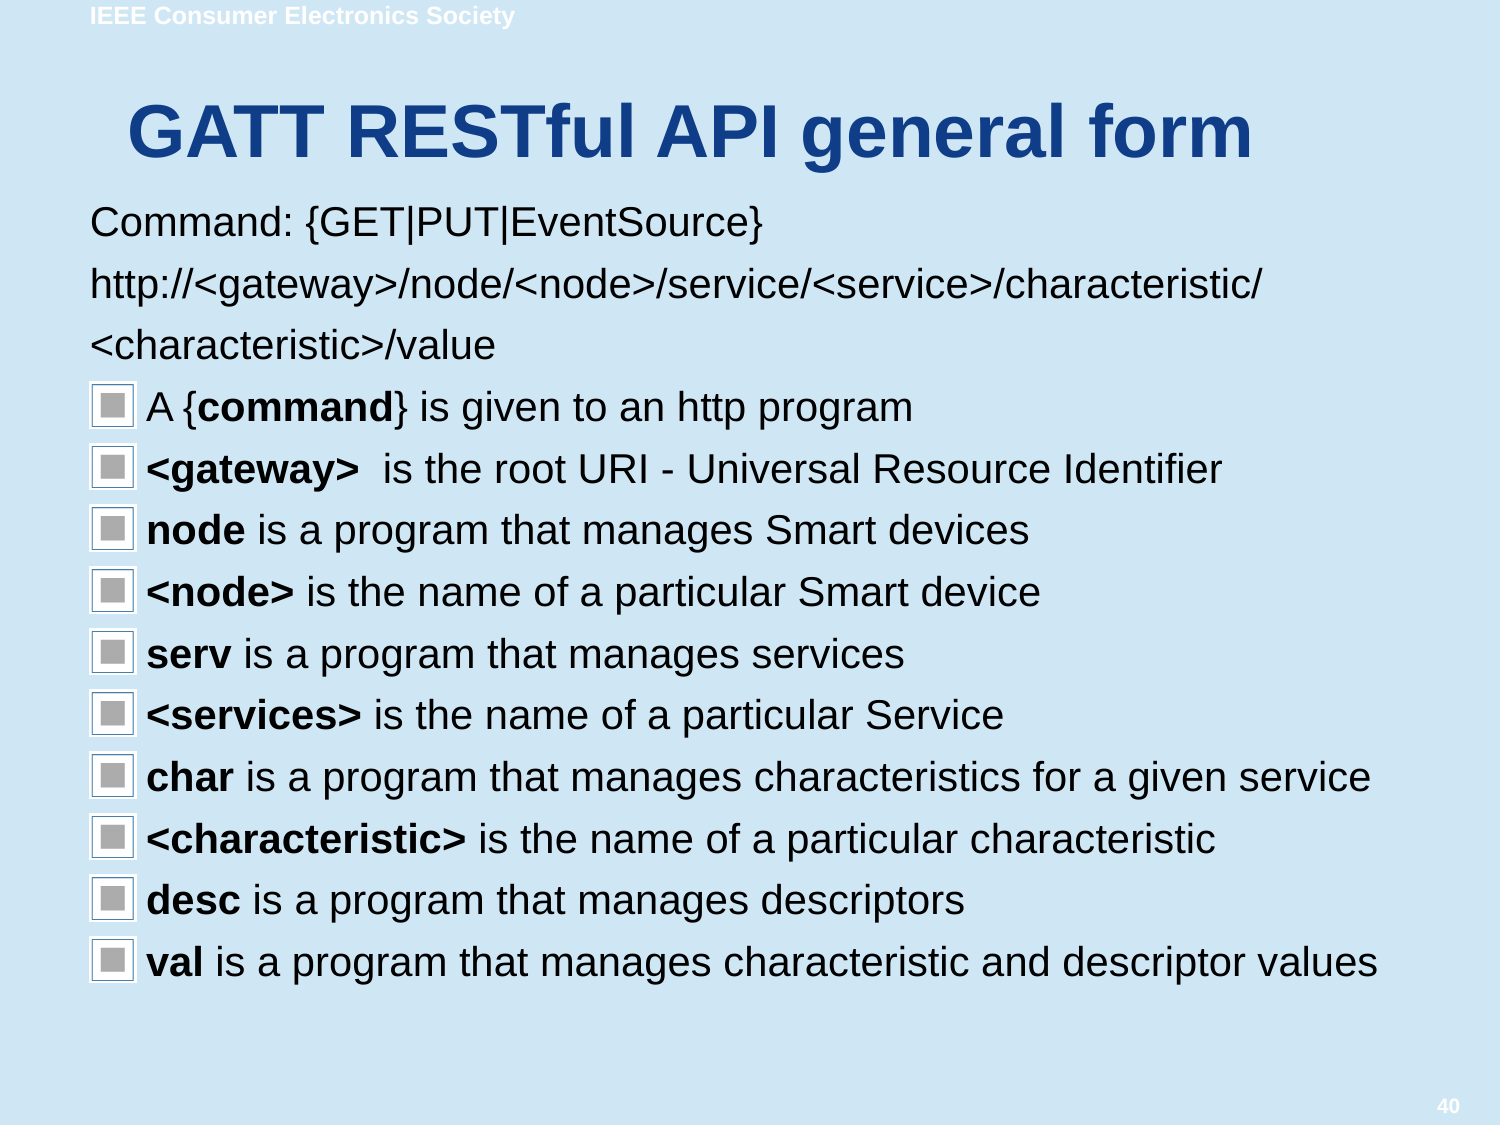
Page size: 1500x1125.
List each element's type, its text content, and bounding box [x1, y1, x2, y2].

title GATT RESTful API general form [112, 75, 1388, 175]
list Command: {GET|PUT|EventSource} http://<gateway>/node/<node>/service/<service>/characteristic/ <characteristic>/value A {command} is given to an http program <gateway> is the root URI - Universal Resource Identifier node is a program that manages Smart devices <node> is the name of a particular Smart device serv is a program that manages services <services> is the name of a particular Service char is a program that manages characteristics for a given service <characteristic> is the name of a particular characteristic desc is a program that manages descriptors val is a program that manages characteristic and descriptor values [75, 187, 1438, 1000]
